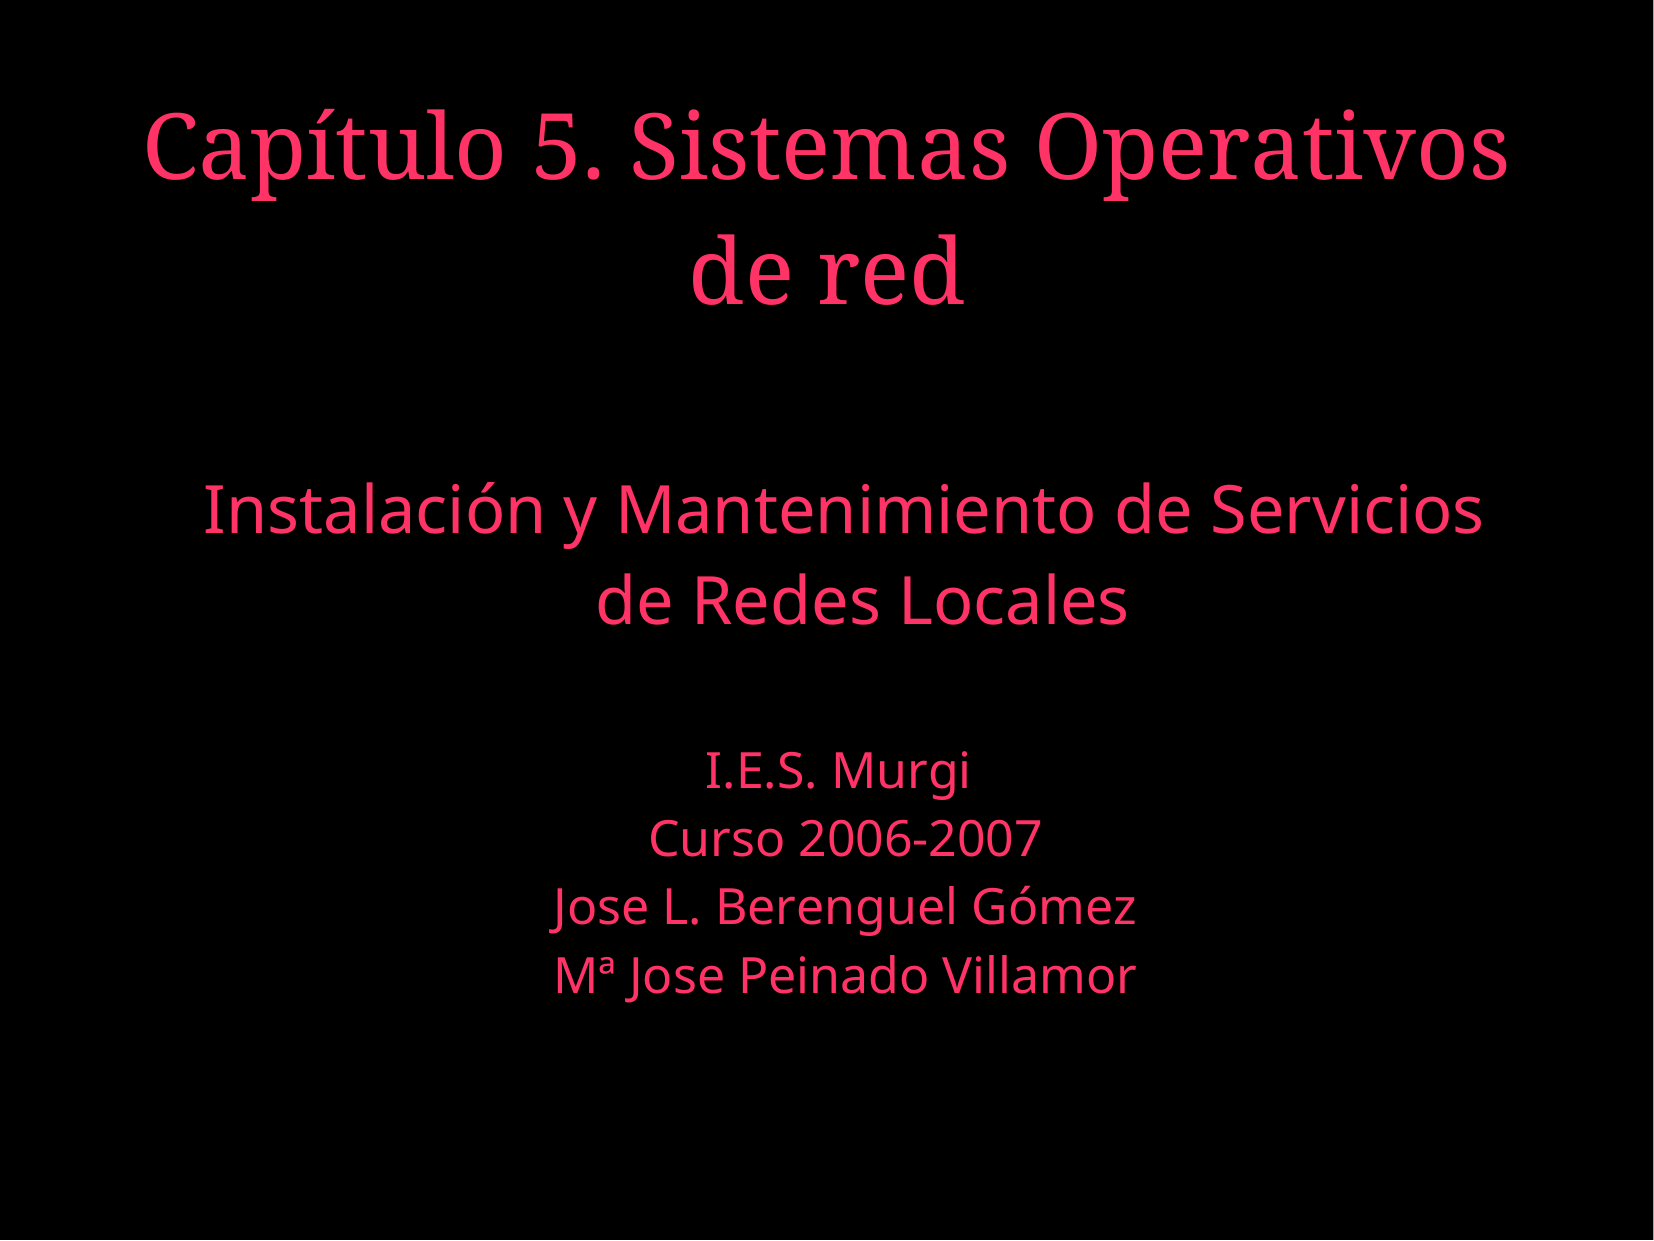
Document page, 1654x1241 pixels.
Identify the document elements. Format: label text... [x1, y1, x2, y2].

subtitle Instalación y Mantenimiento de Servicios de Redes Locales I.E.S. Murgi Curso 2006-2007 Jose L. Berenguel Gómez Mª Jose Peinado Villamor [121, 344, 1534, 1127]
title Capítulo 5. Sistemas Operativos de red [121, 82, 1534, 331]
